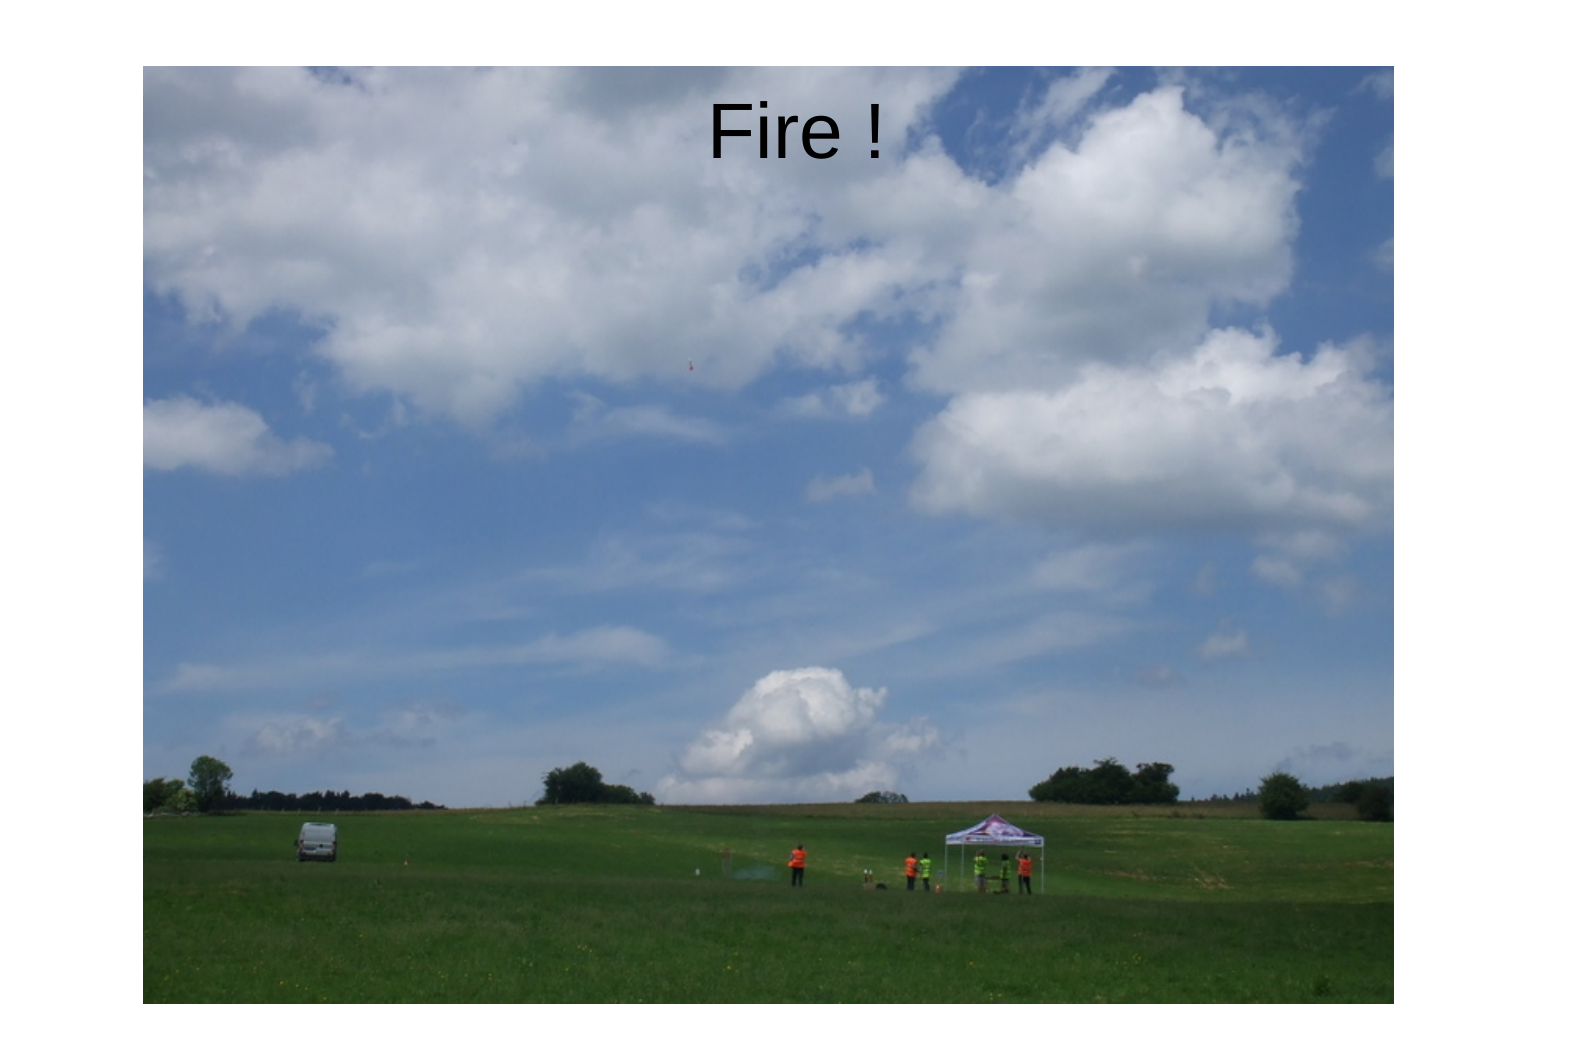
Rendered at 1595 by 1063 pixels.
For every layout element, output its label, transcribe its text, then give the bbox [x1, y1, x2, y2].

title Fire ! [79, 42, 1515, 220]
picture [143, 220, 1394, 1004]
